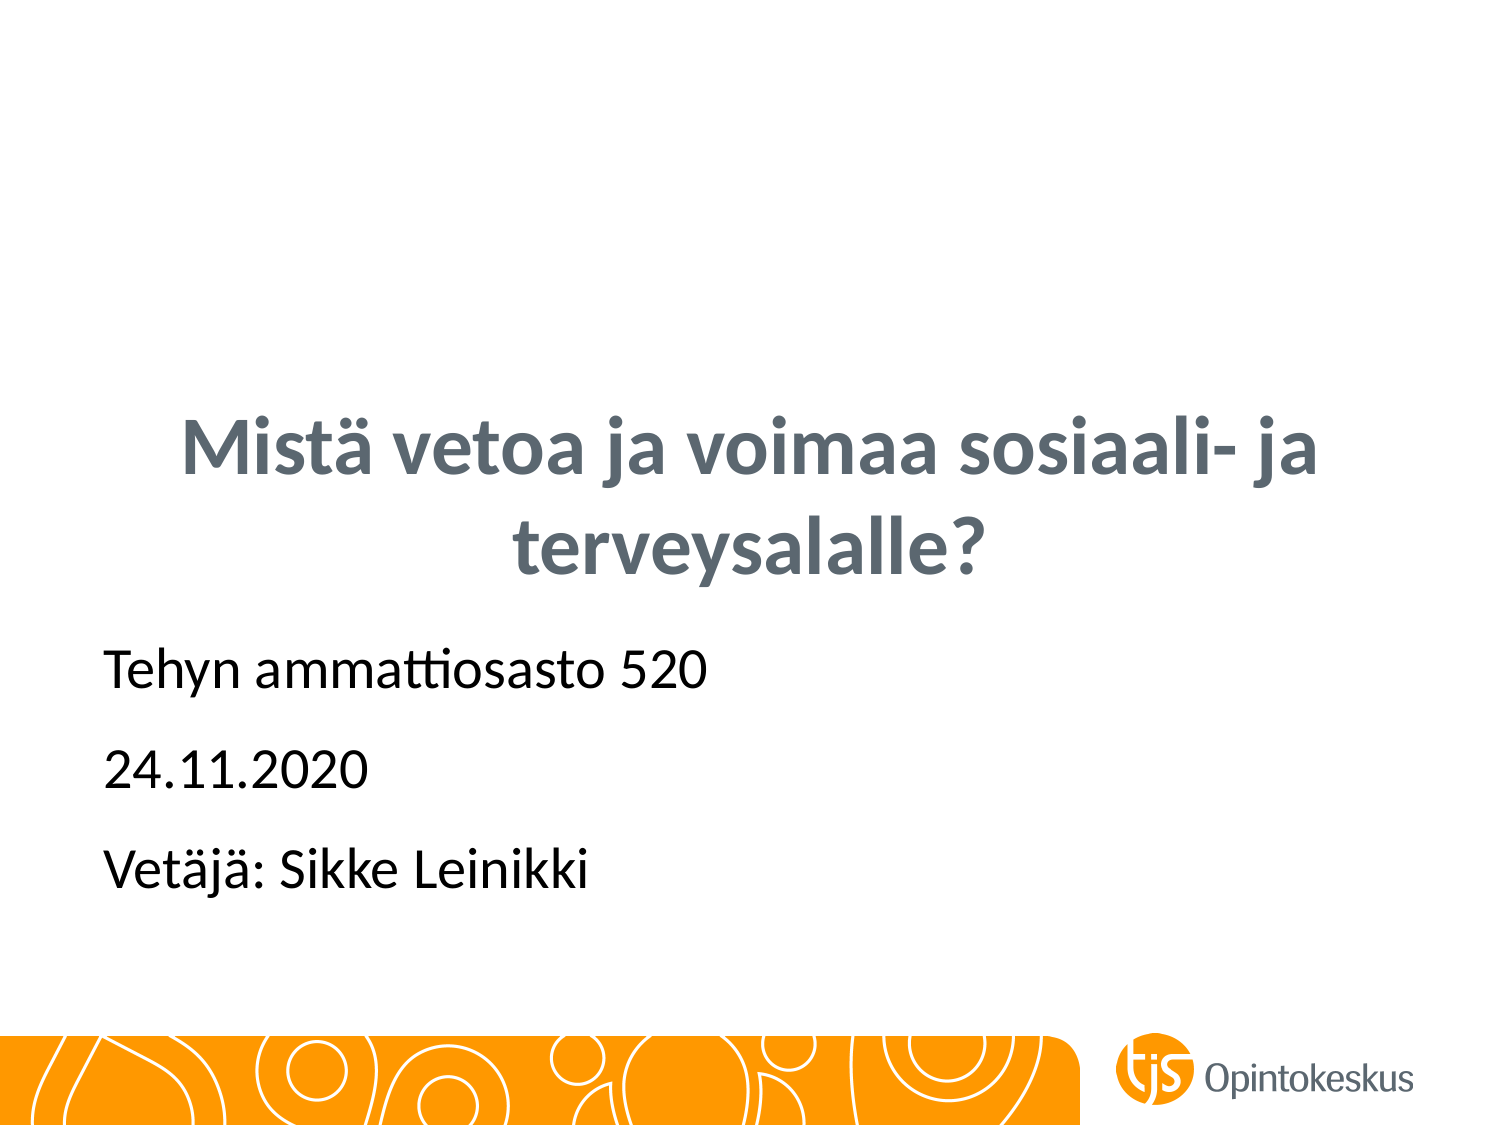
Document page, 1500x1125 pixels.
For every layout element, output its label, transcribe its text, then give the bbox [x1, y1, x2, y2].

picture [1116, 1033, 1413, 1105]
picture [0, 1036, 1080, 1125]
title Mistä vetoa ja voimaa sosiaali- ja terveysalalle? [88, 383, 1412, 473]
list Tehyn ammattiosasto 520 24.11.2020 Vetäjä: Sikke Leinikki [88, 623, 1412, 1003]
